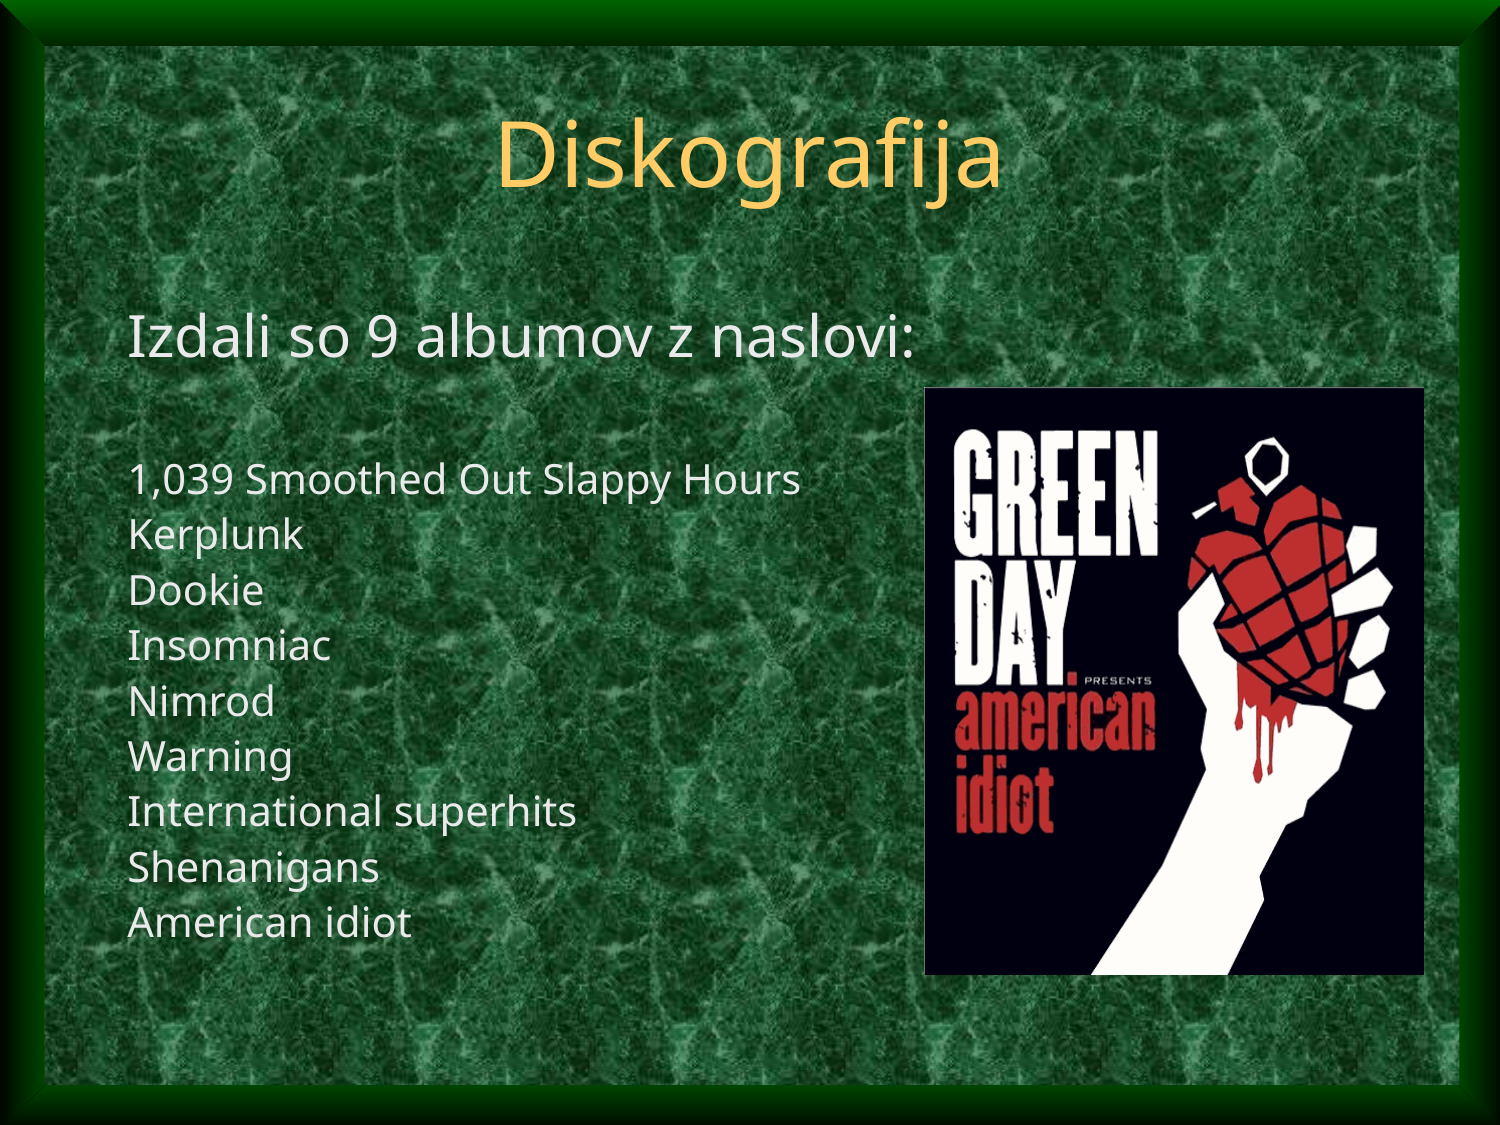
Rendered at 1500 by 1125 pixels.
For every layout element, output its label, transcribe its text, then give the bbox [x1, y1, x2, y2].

list Izdali so 9 albumov z naslovi: 1,039 Smoothed Out Slappy Hours Kerplunk Dookie Insomniac Nimrod Warning International superhits Shenanigans American idiot [112, 299, 1388, 1066]
title Diskografija [112, 49, 1388, 253]
picture [44, 46, 1460, 1085]
